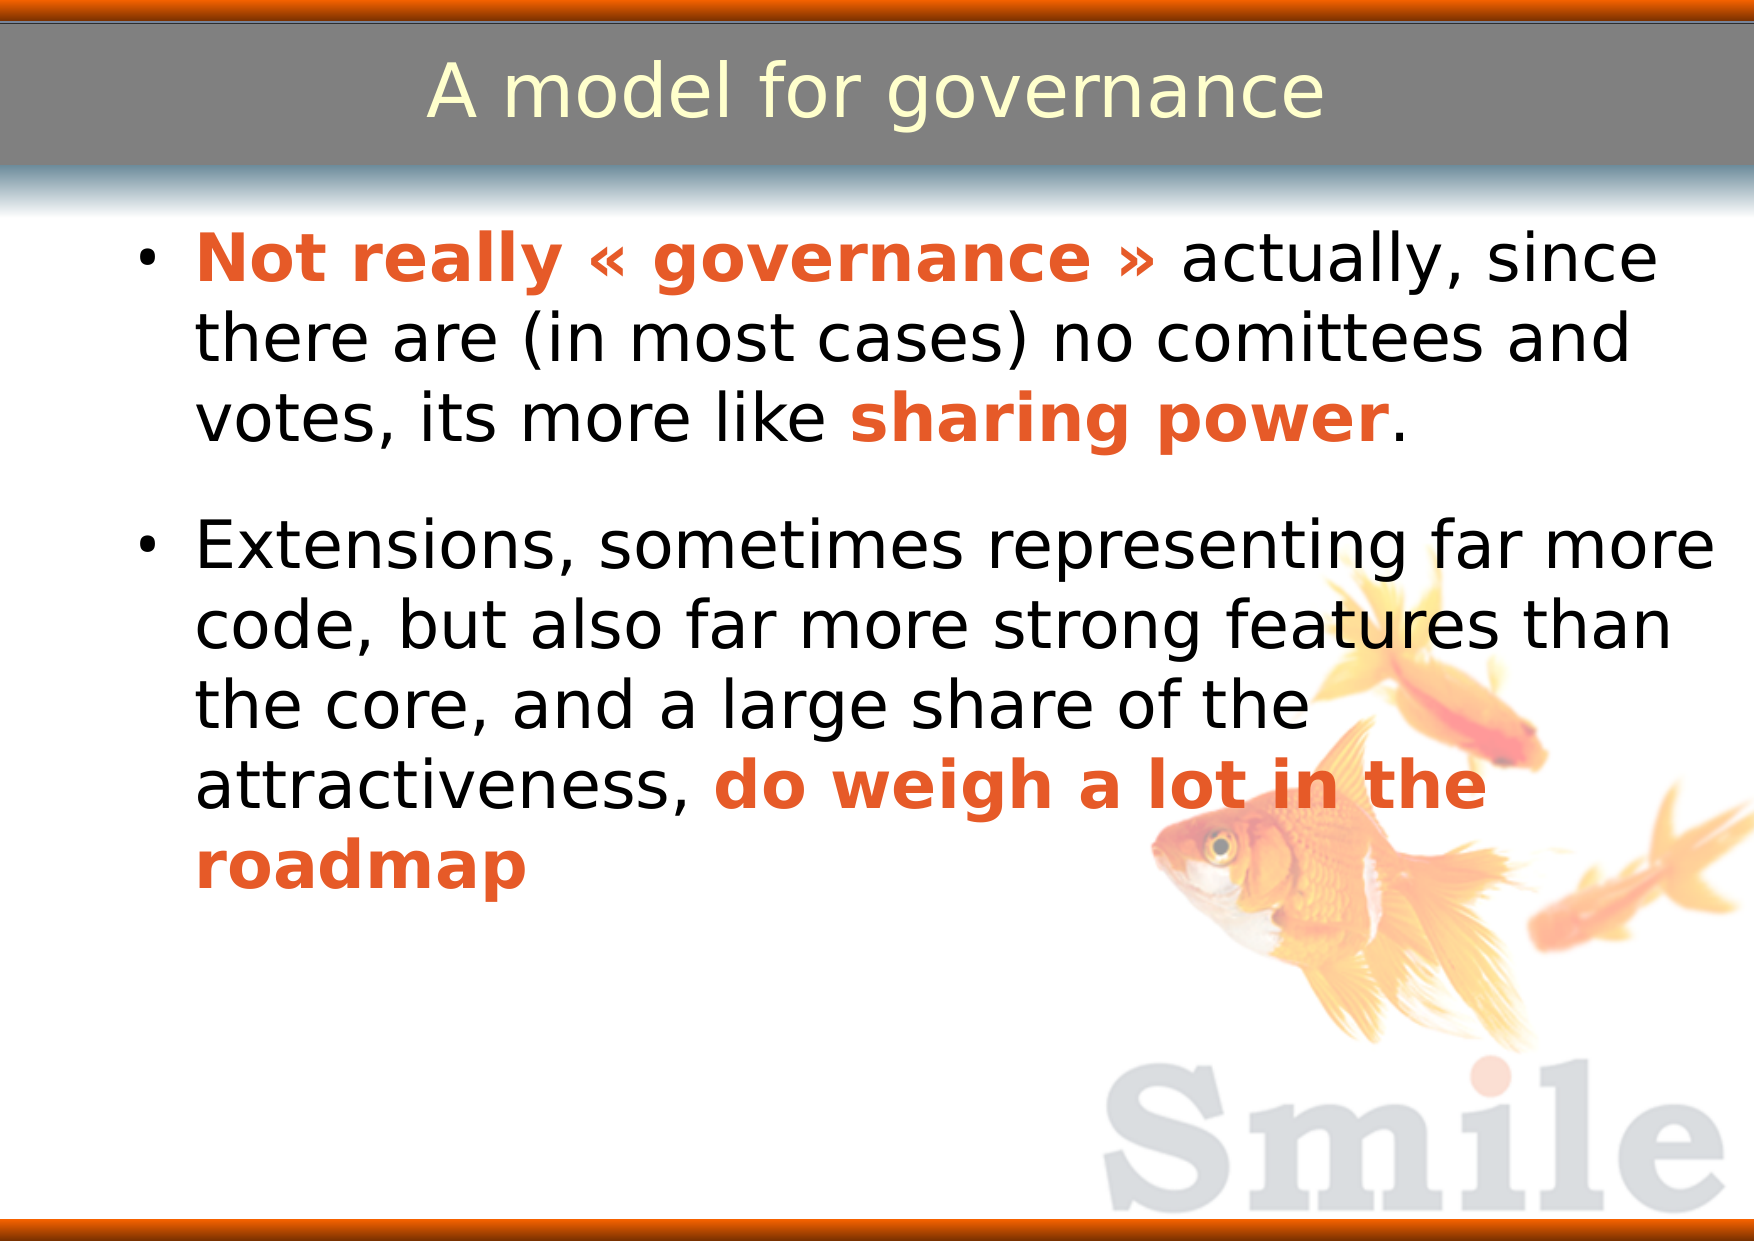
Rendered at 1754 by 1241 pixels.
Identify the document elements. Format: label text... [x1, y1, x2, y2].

title A model for governance [0, 22, 1754, 166]
list Not really « governance » actually, since there are (in most cases) no comittees and votes, its more like sharing power. Extensions, sometimes representing far more code, but also far more strong features than the core, and a large share of the attractiveness, do weigh a lot in the roadmap [59, 206, 1754, 1241]
